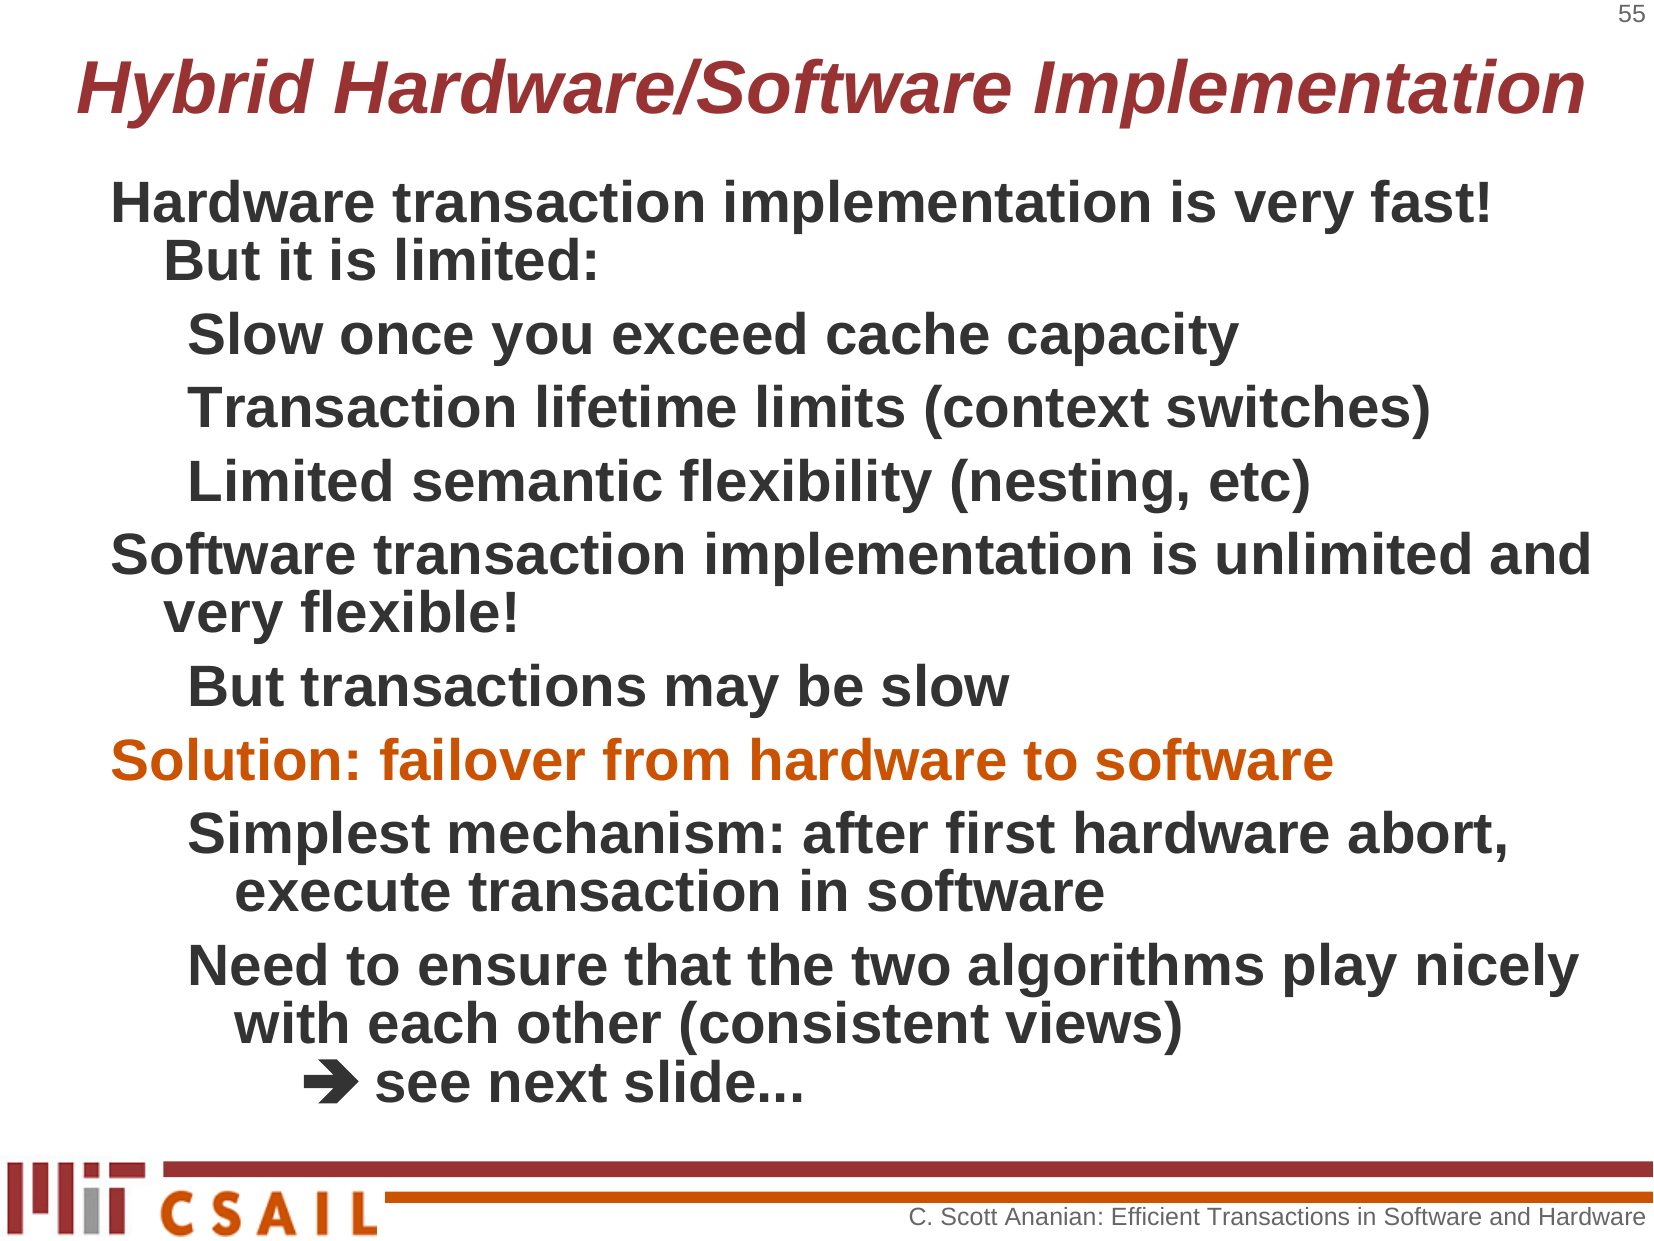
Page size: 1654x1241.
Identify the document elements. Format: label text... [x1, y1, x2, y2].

picture [0, 1155, 377, 1237]
title Hybrid Hardware/Software Implementation [76, 0, 1608, 176]
list Hardware transaction implementation is very fast! But it is limited: Slow once you exceed cache capacity Transaction lifetime limits (context switches) Limited semantic flexibility (nesting, etc) Software transaction implementation is unlimited and very flexible! But transactions may be slow Solution: failover from hardware to software Simplest mechanism: after first hardware abort, execute transaction in software Need to ensure that the two algorithms play nicely with each other (consistent views)  see next slide... [93, 175, 1621, 1127]
